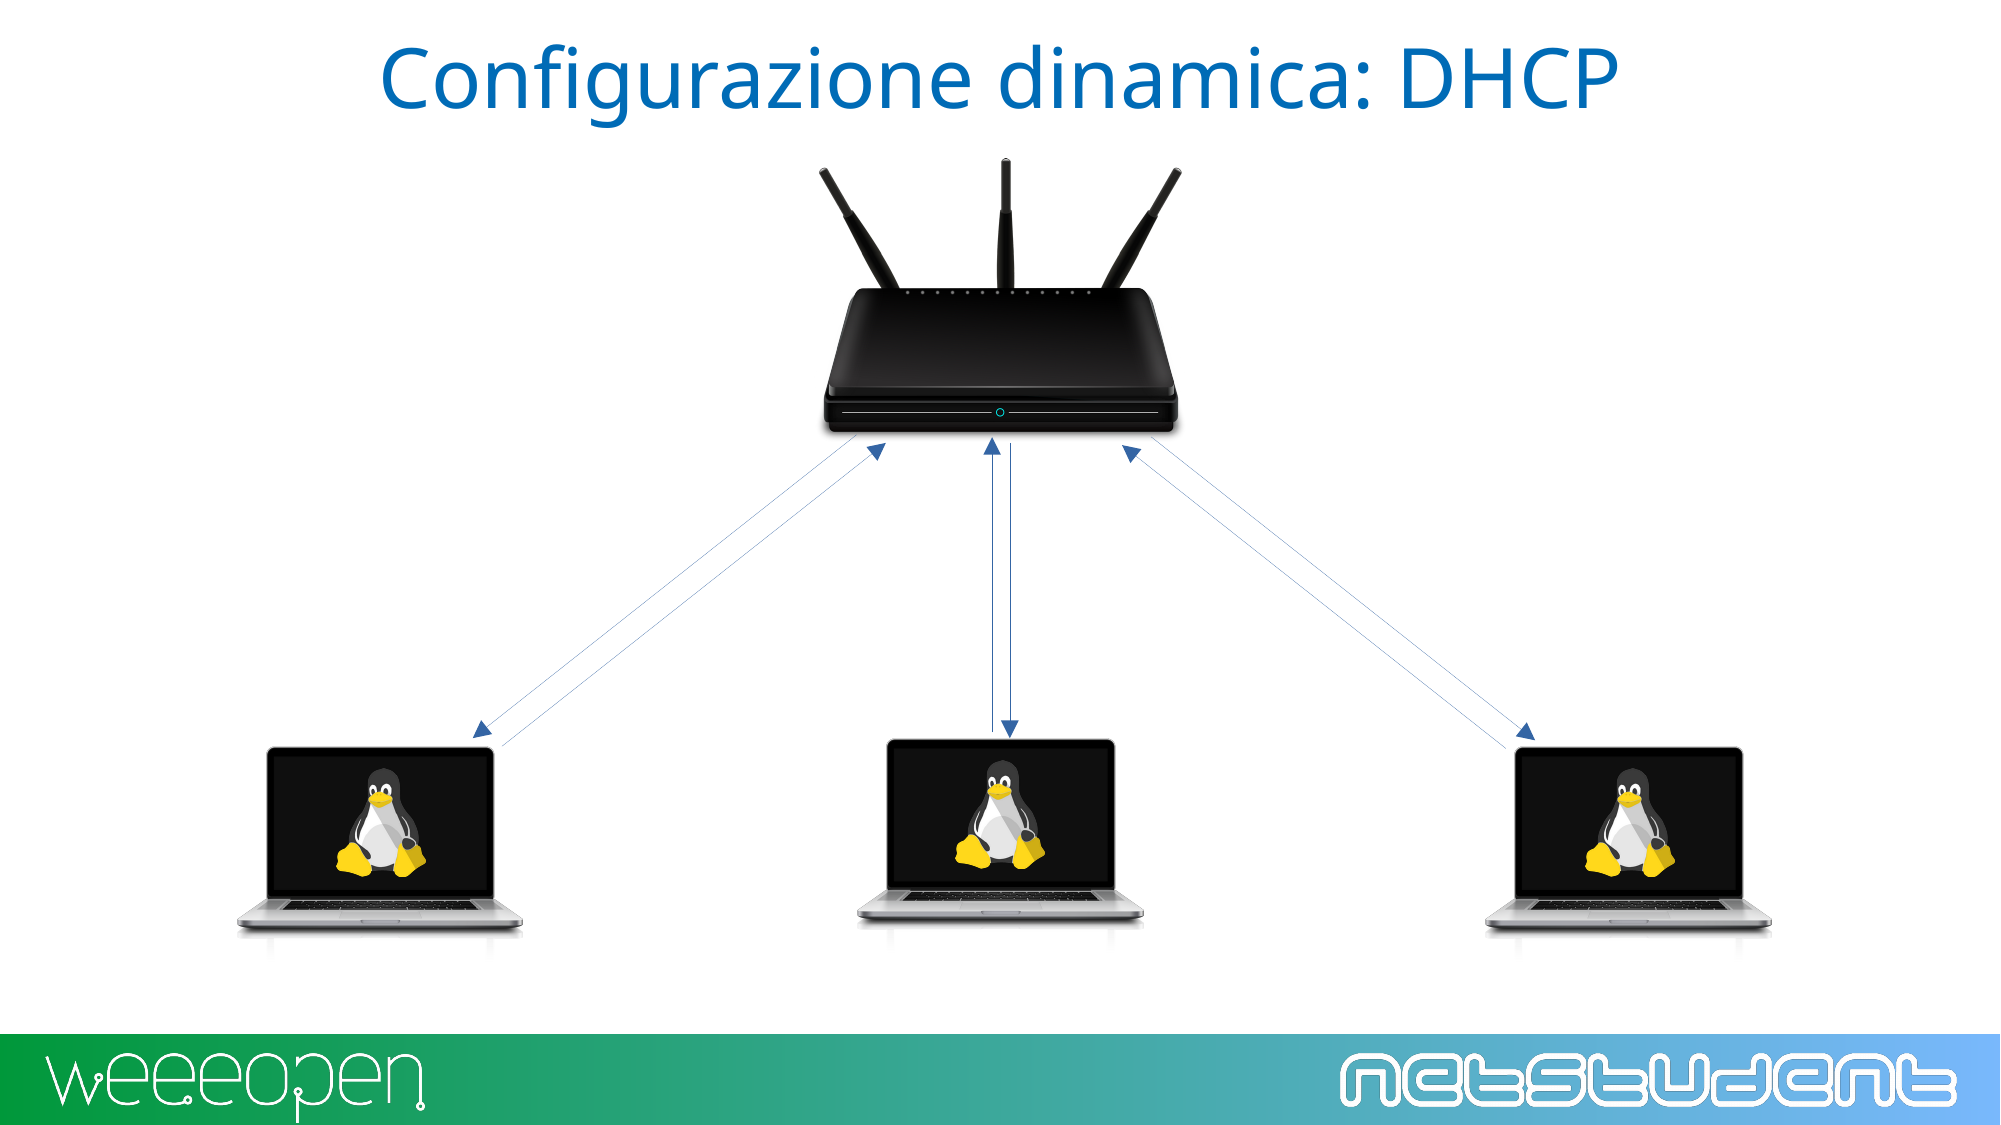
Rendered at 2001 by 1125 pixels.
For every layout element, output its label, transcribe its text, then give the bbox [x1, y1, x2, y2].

picture [236, 746, 523, 962]
picture [856, 738, 1144, 953]
title Configurazione dinamica: DHCP [43, 29, 1959, 247]
picture [1484, 746, 1772, 962]
picture [813, 158, 1187, 443]
picture [45, 1053, 425, 1123]
picture [1340, 1053, 1957, 1107]
